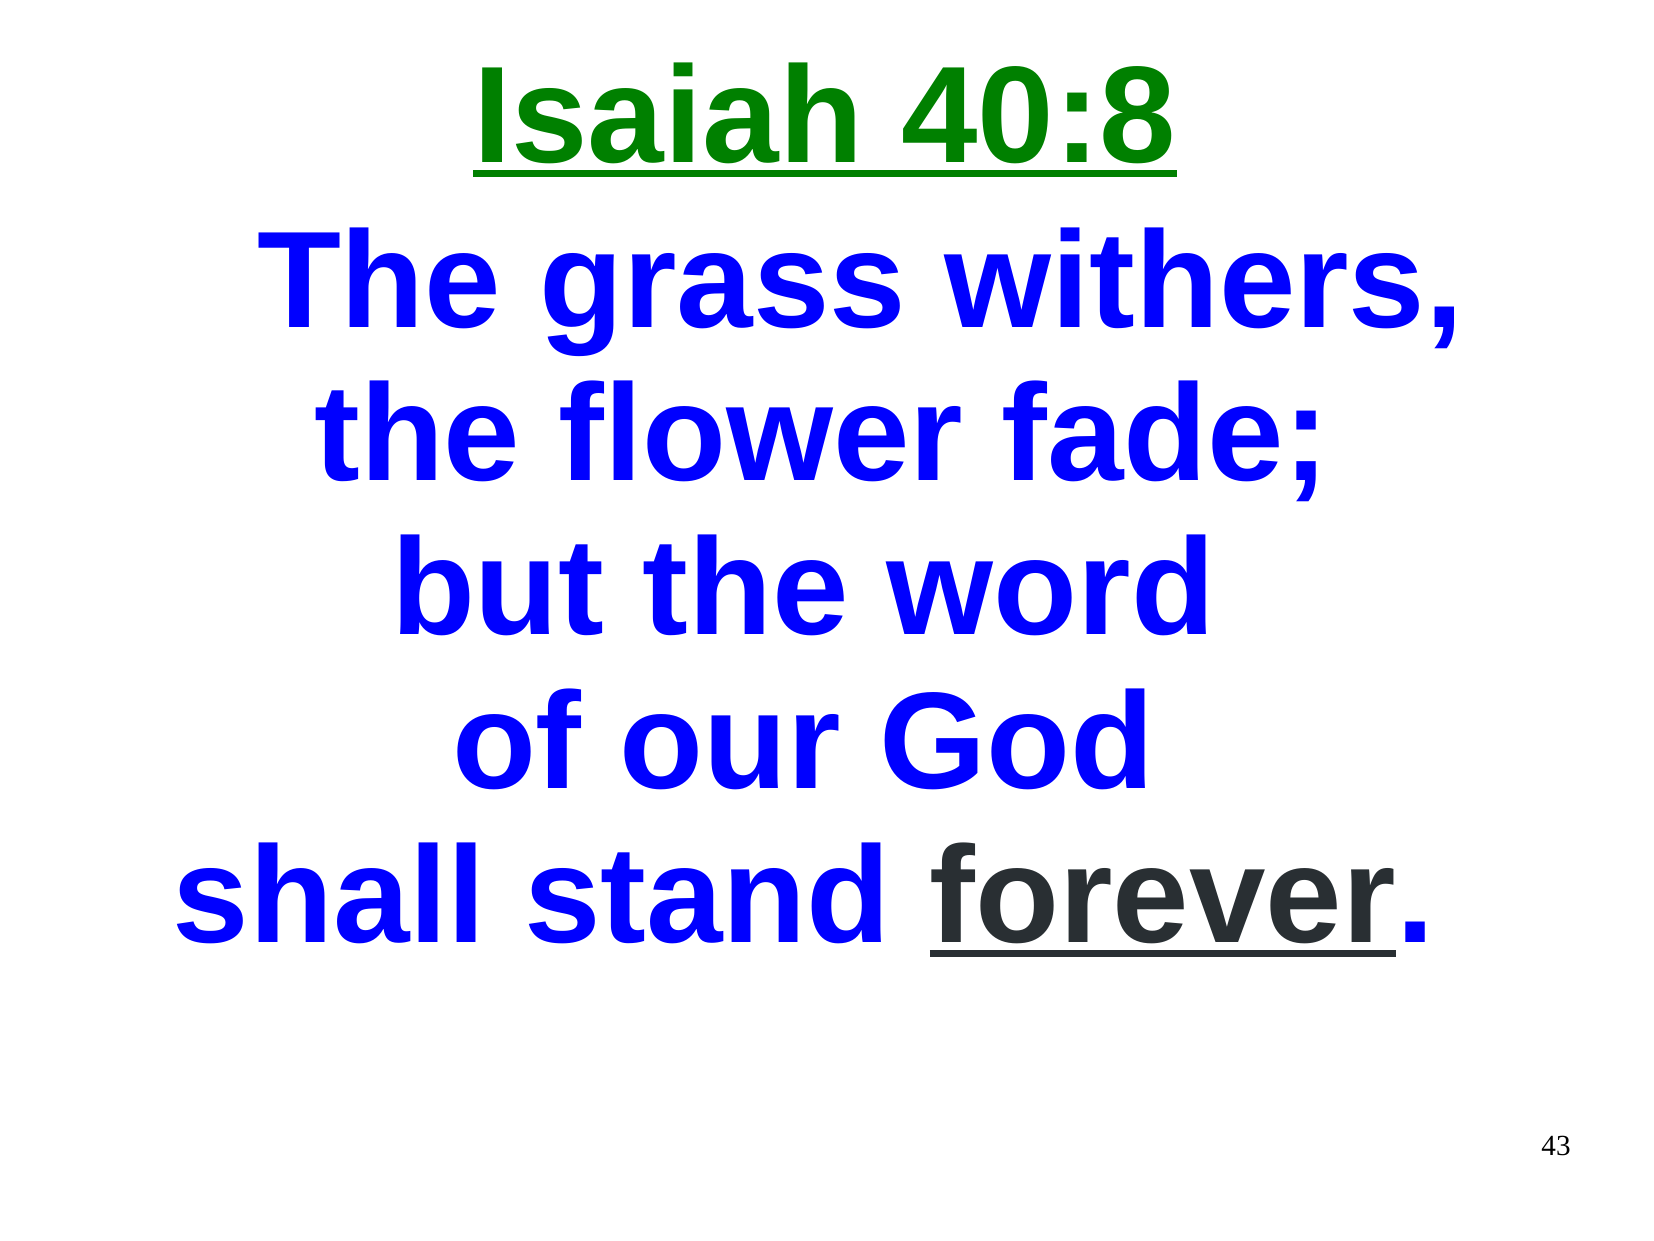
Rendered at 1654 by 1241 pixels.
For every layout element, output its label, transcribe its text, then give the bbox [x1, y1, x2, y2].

list Isaiah 40:8 The grass withers, the flower fade; but the word of our God shall stand forever. [37, 37, 1613, 1238]
